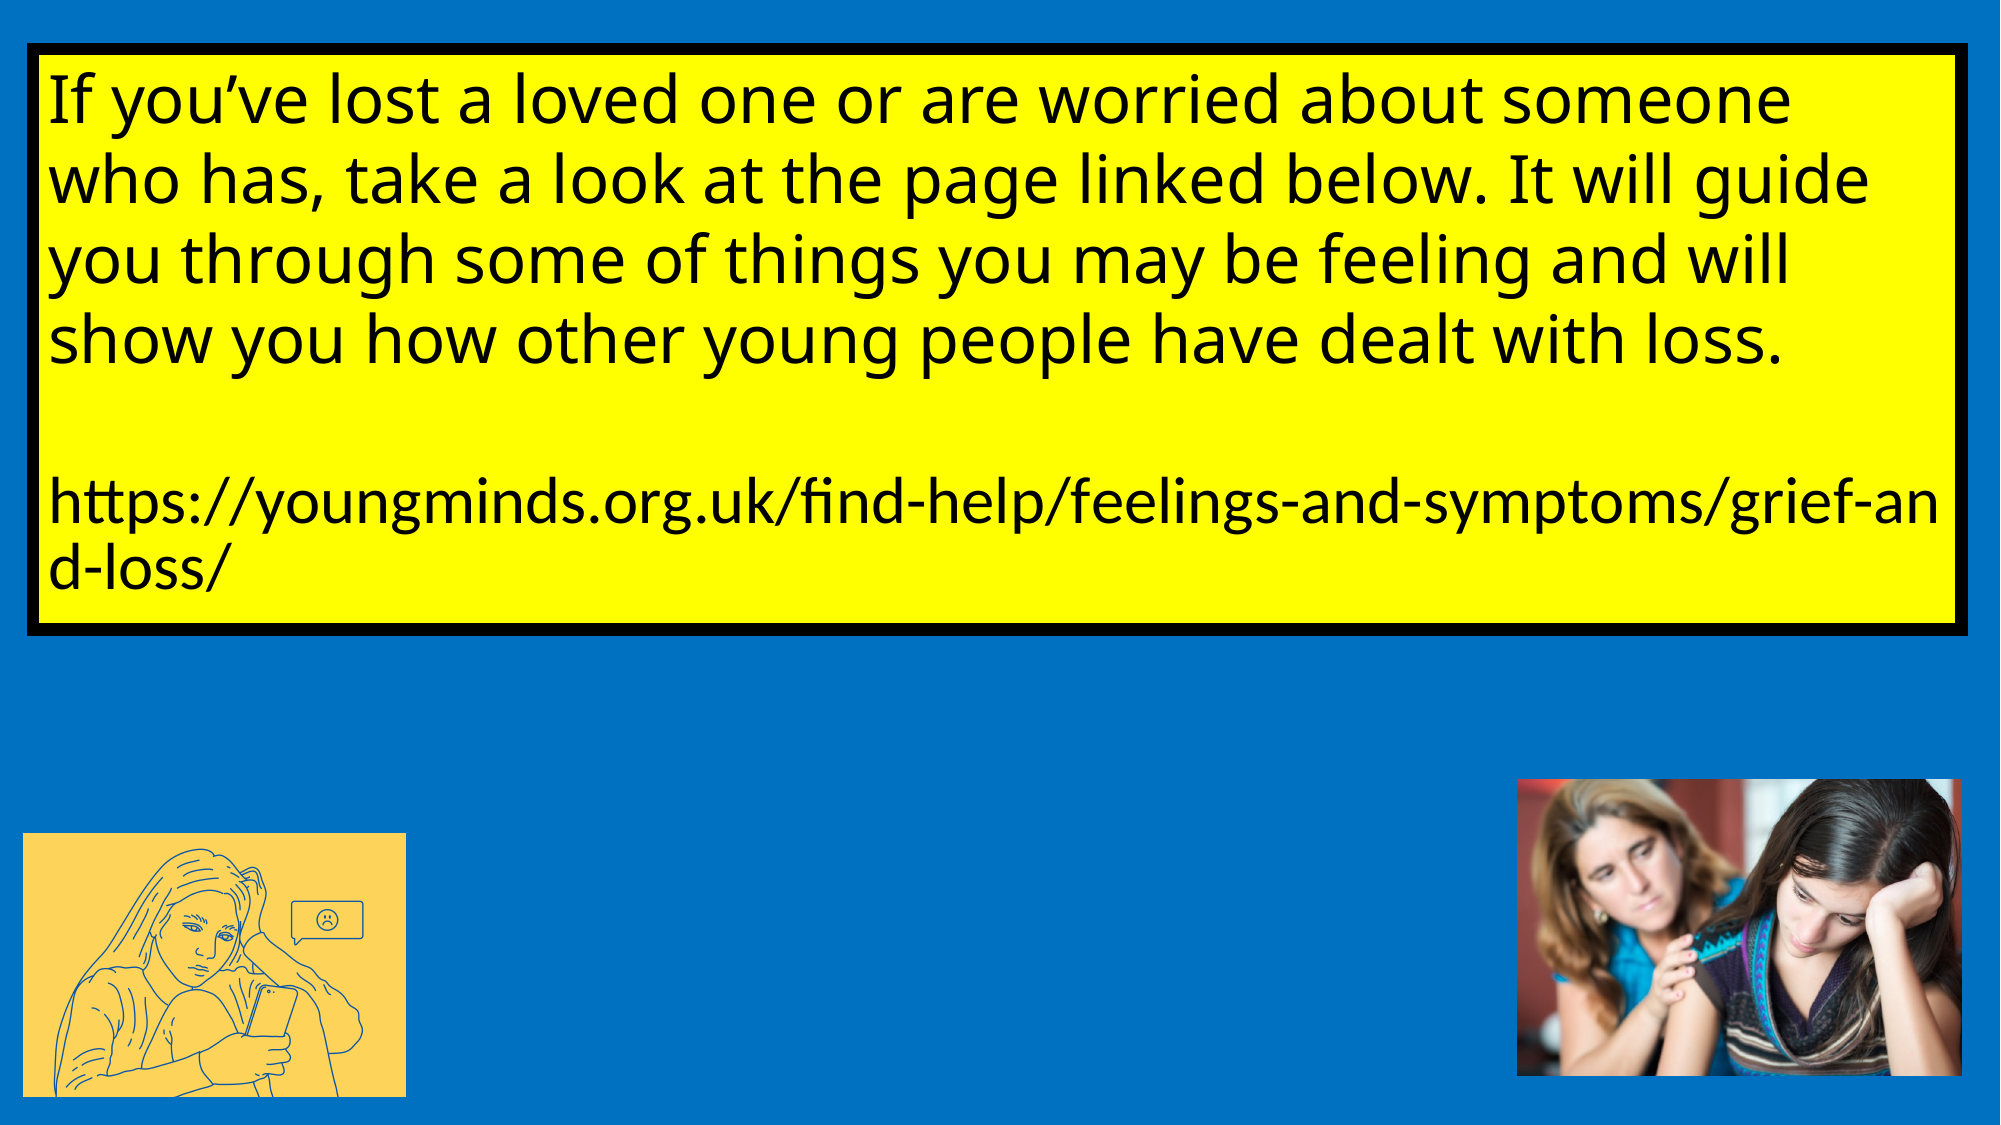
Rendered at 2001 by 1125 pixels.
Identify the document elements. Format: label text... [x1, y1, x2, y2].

picture [1517, 779, 1962, 1076]
text_box If you’ve lost a loved one or are worried about someone who has, take a look at the page linked below. It will guide you through some of things you may be feeling and will show you how other young people have dealt with loss. https://youngminds.org.uk/find-help/feelings-and-symptoms/grief-and-loss/ [33, 49, 1962, 630]
picture [23, 833, 406, 1097]
